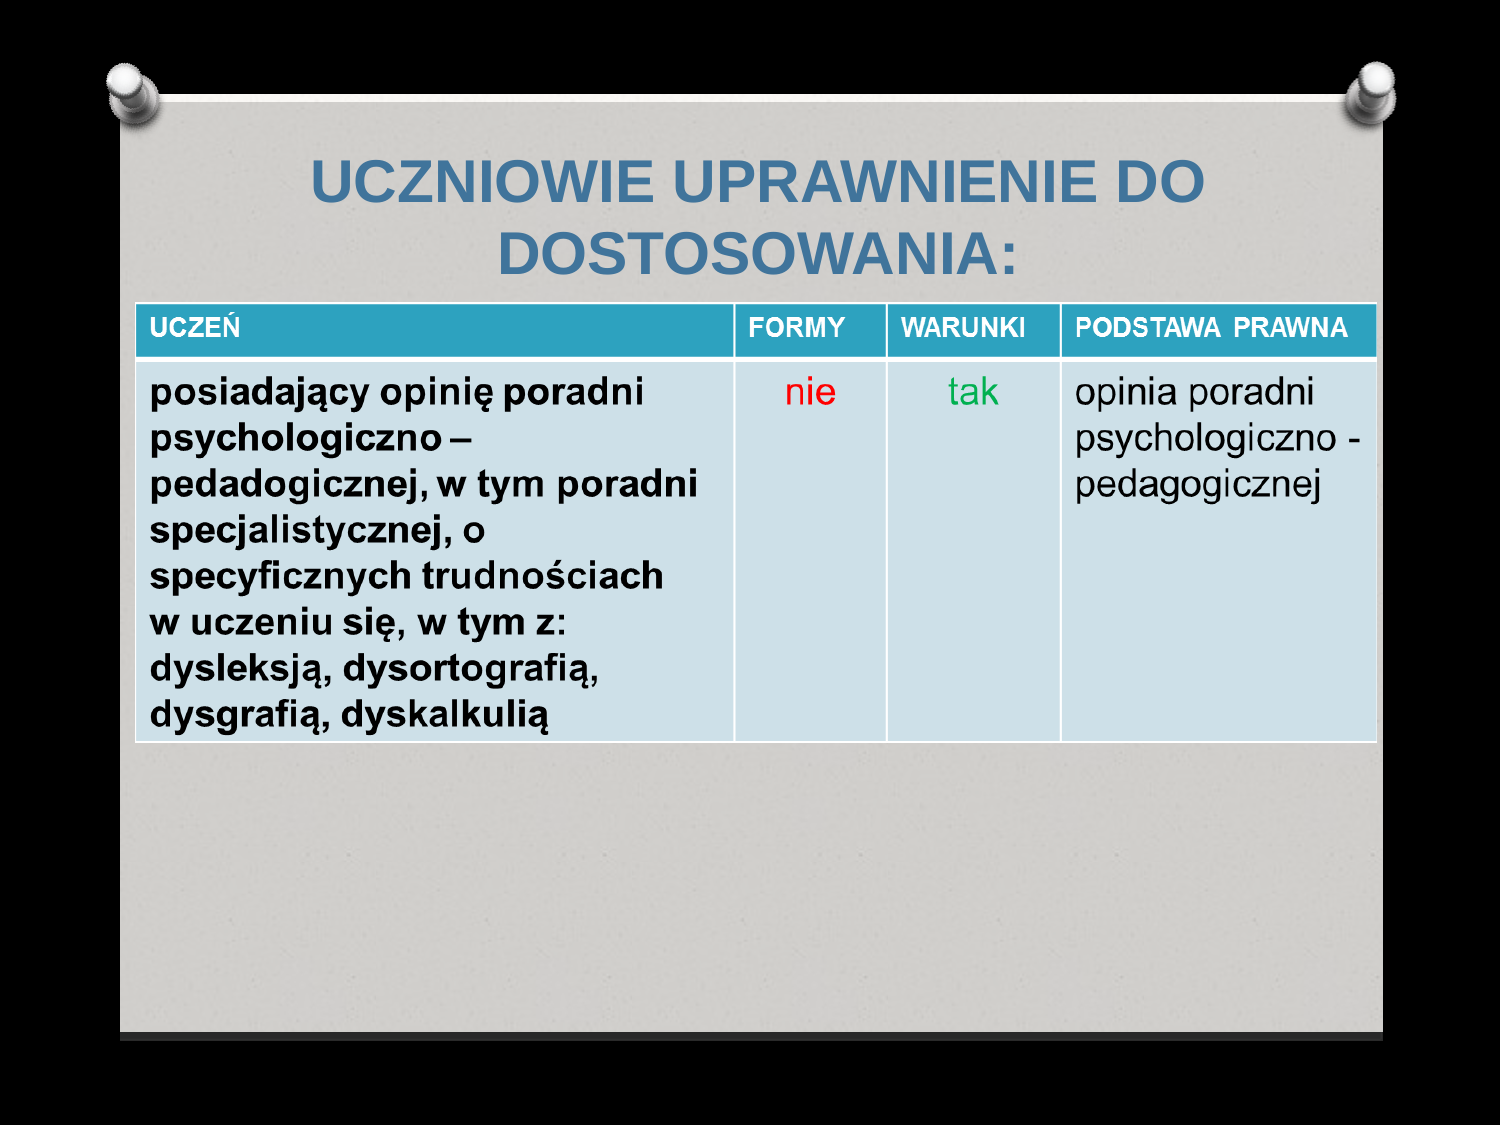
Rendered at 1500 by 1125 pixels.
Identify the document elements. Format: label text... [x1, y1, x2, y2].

picture [135, 302, 1377, 759]
title UCZNIOWIE UPRAWNIENIE DO DOSTOSOWANIA: [194, 134, 1323, 268]
